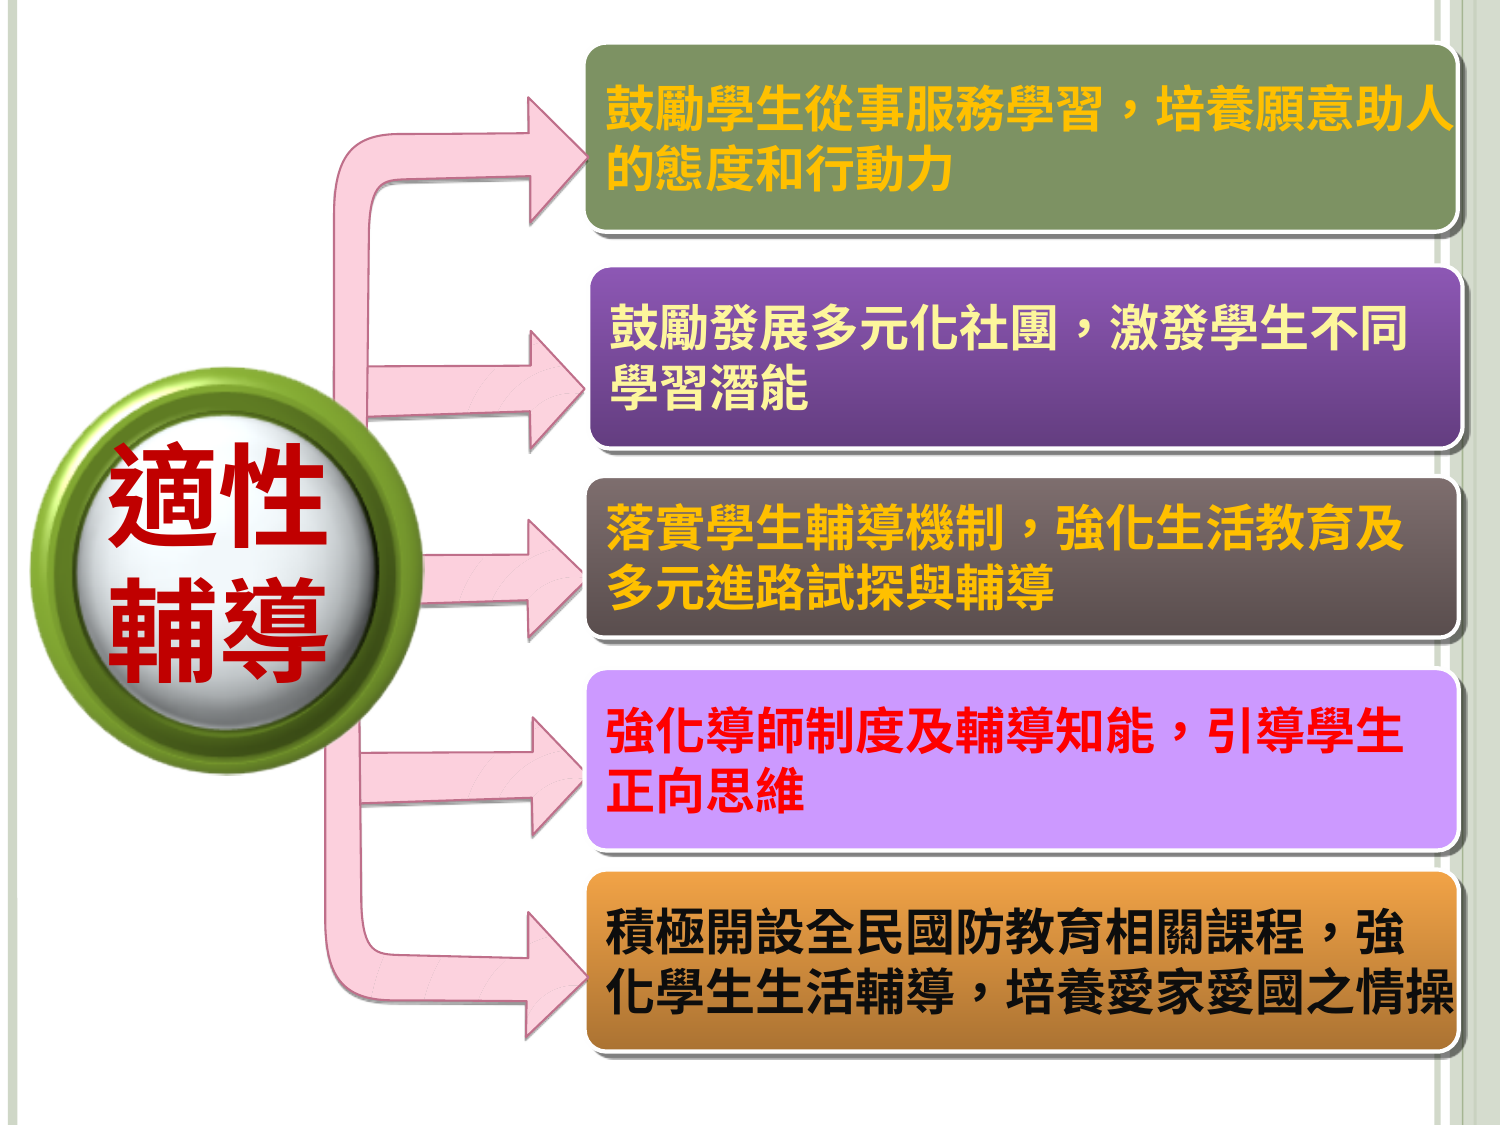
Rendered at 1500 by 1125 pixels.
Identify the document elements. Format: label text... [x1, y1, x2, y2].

text_box 鼓勵學生從事服務學習，培養願意助人 的態度和行動力 [583, 42, 1458, 232]
text_box 鼓勵發展多元化社團，激發學生不同 學習潛能 [588, 265, 1463, 449]
text_box 落實學生輔導機制，強化生活教育及 多元進路試探與輔導 [584, 476, 1459, 638]
text_box [325, 717, 589, 1038]
text_box 強化導師制度及輔導知能，引導學生 正向思維 [584, 668, 1459, 851]
picture [29, 366, 425, 776]
text_box [425, 330, 585, 449]
text_box 積極開設全民國防教育相關課程，強 化學生生活輔導，培養愛家愛國之情操 [584, 869, 1459, 1052]
text_box [858, 449, 1353, 489]
text_box 適性輔導 [91, 418, 363, 707]
text_box [334, 97, 589, 366]
text_box [425, 519, 584, 638]
